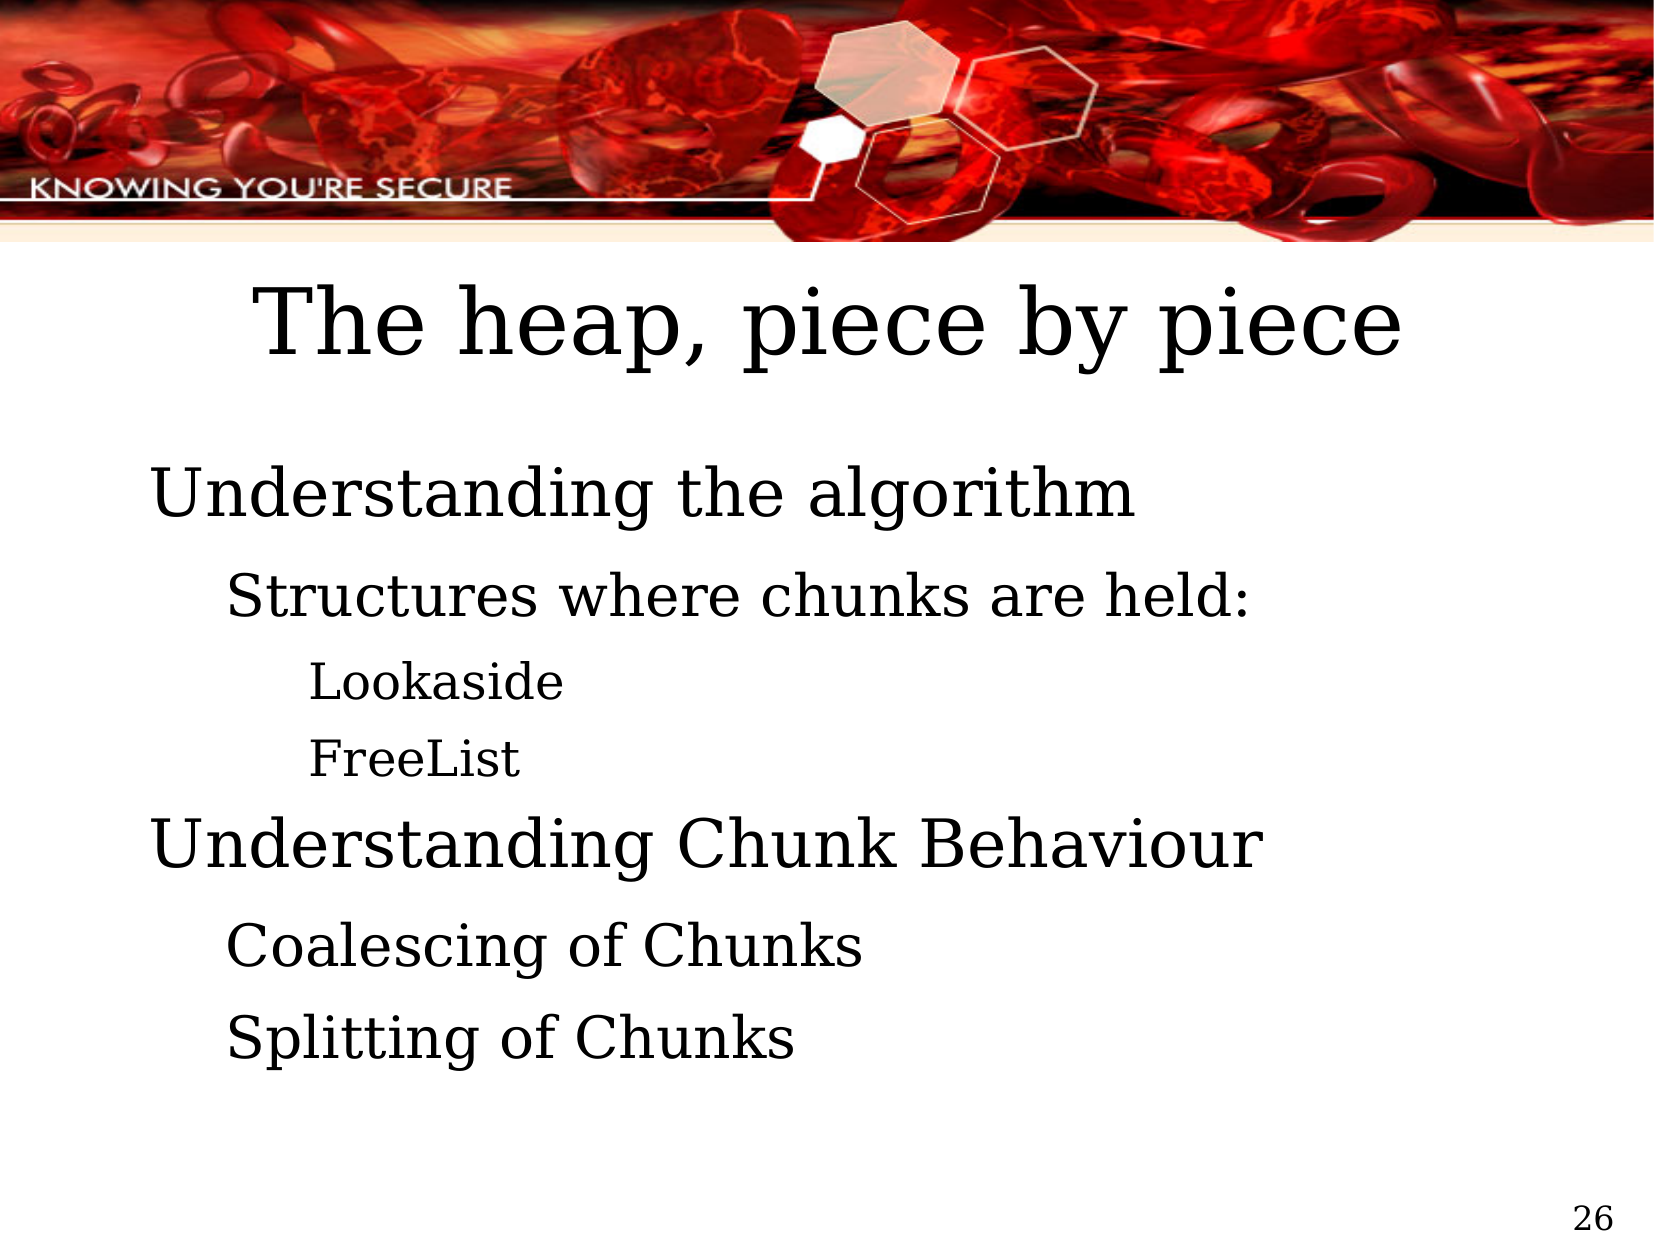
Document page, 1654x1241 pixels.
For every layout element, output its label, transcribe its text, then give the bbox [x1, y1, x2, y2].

list Understanding the algorithm Structures where chunks are held: Lookaside FreeList Understanding Chunk Behaviour Coalescing of Chunks Splitting of Chunks [131, 454, 1544, 1189]
title The heap, piece by piece [123, 219, 1536, 427]
picture [0, 0, 1654, 242]
